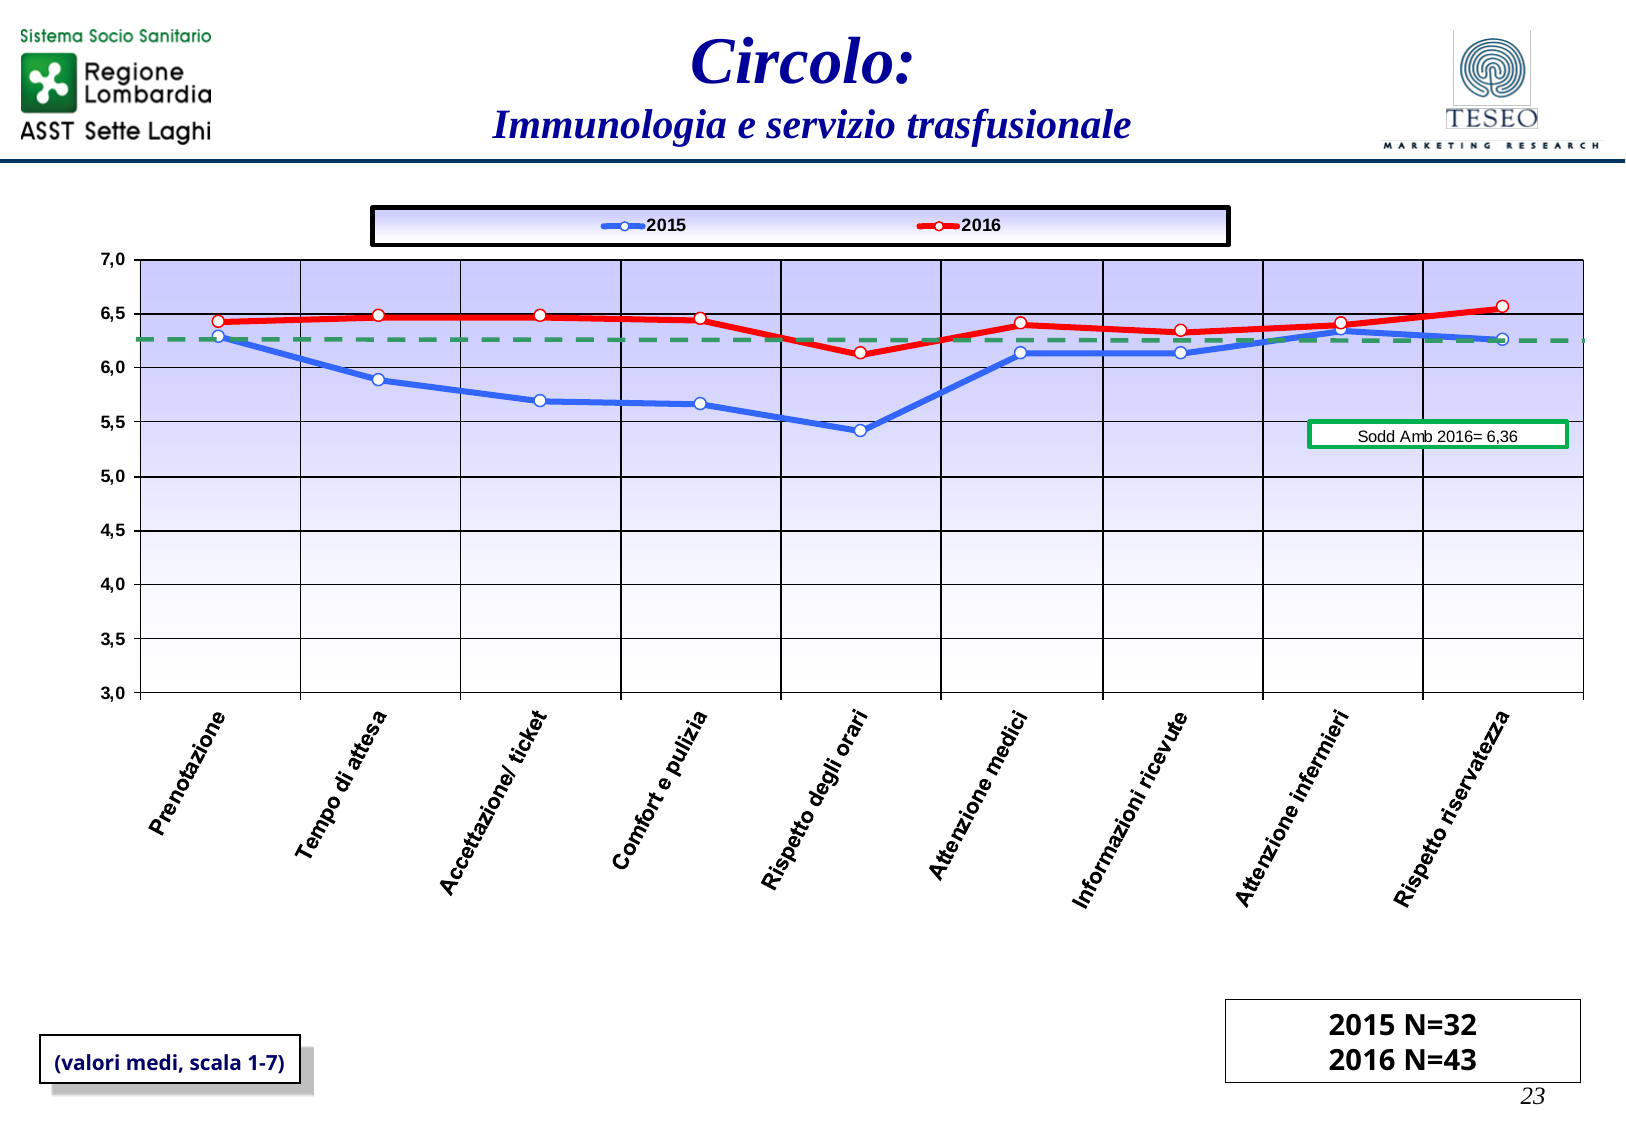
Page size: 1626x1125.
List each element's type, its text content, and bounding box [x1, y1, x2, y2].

text_box Circolo: Immunologia e servizio trasfusionale [268, 18, 1356, 144]
picture [1381, 30, 1604, 149]
picture [21, 26, 211, 148]
picture [28, 196, 1597, 1086]
